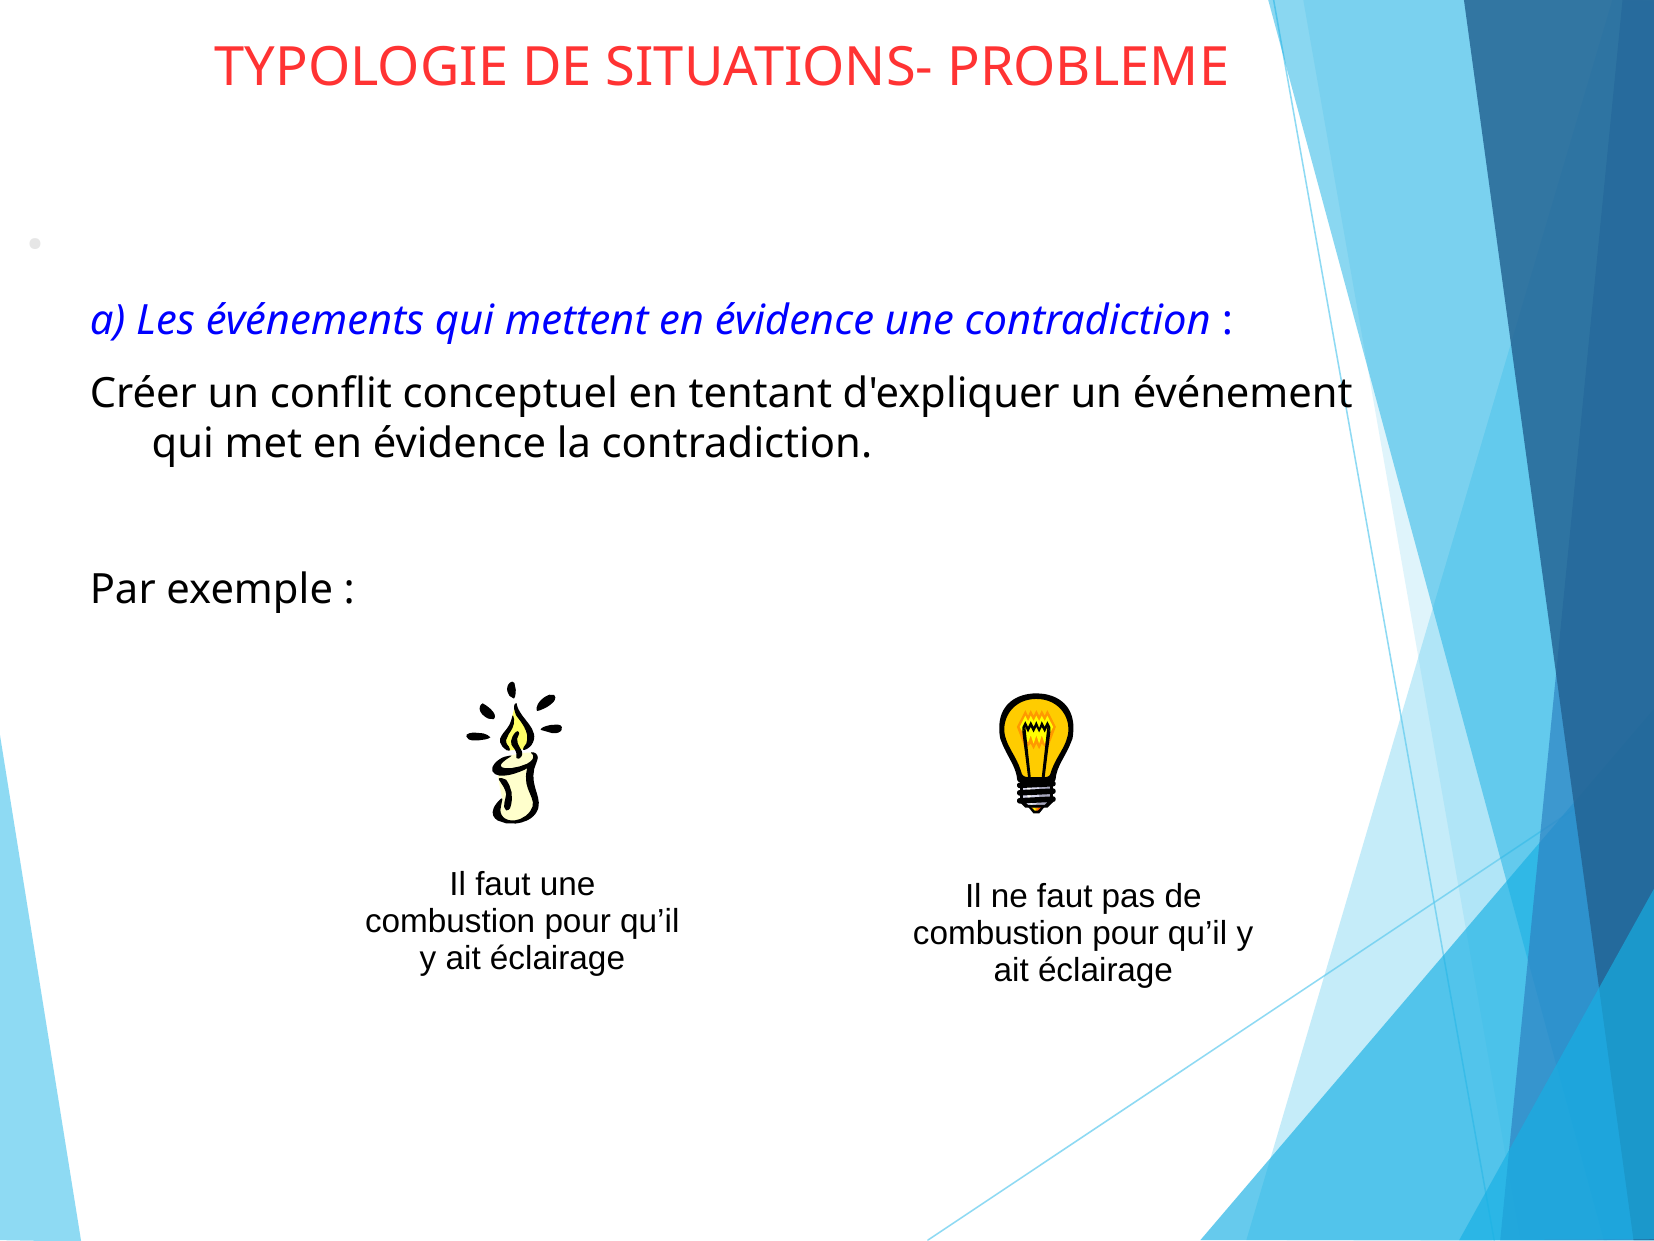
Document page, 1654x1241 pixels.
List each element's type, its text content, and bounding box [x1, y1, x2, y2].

text_box Il ne faut pas de combustion pour qu’il y ait éclairage [891, 869, 1276, 997]
title TYPOLOGIE DE SITUATIONS- PROBLEME [0, 23, 1446, 119]
picture [466, 680, 564, 825]
text_box Il faut une combustion pour qu’il y ait éclairage [348, 857, 697, 985]
list a) Les événements qui mettent en évidence une contradiction : Créer un conflit conceptuel en tentant d'expliquer un événement qui met en évidence la contradiction. Par exemple : [12, 212, 1394, 994]
picture [998, 692, 1075, 815]
